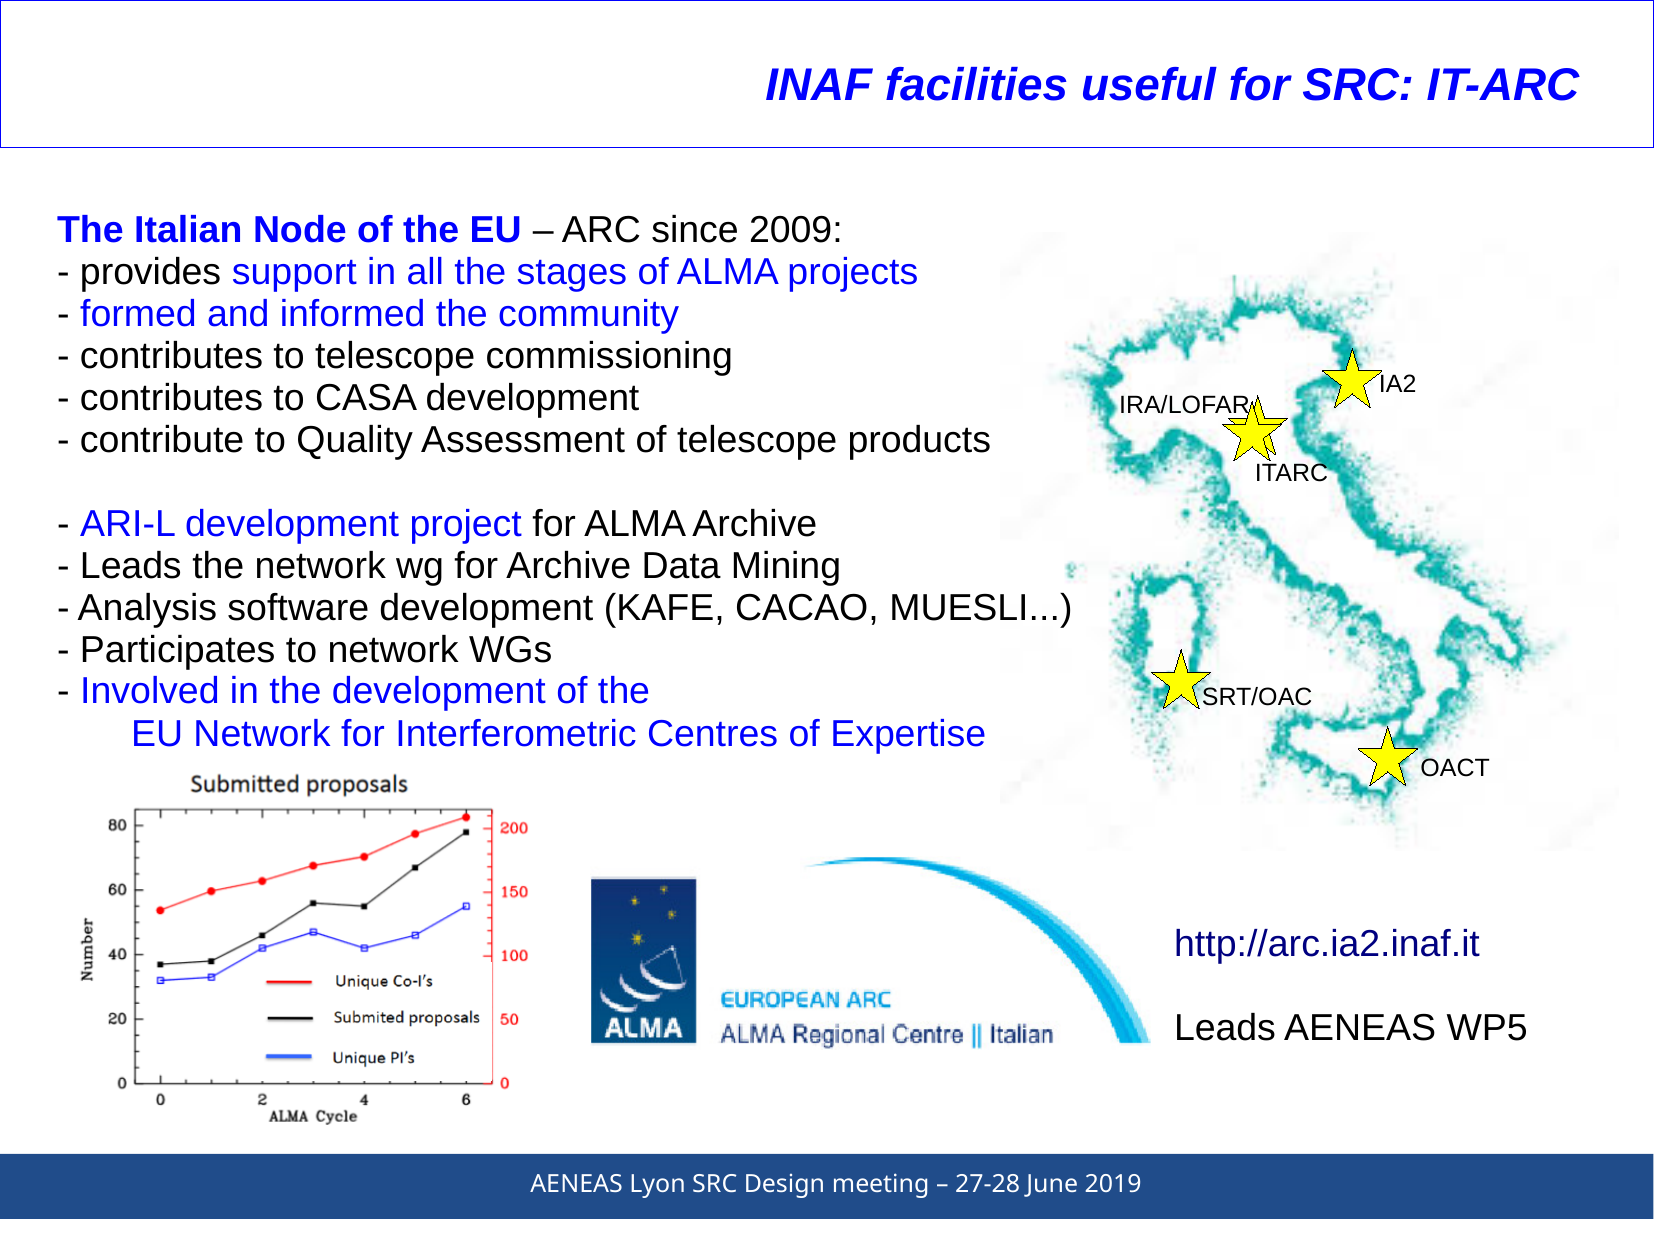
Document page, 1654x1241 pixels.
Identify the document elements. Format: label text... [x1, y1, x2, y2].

picture [59, 767, 539, 1128]
text_box IA2 [1364, 362, 1432, 406]
text_box [1222, 401, 1288, 461]
text_box [1358, 726, 1405, 786]
text_box http://arc.ia2.inaf.it Leads AENEAS WP5 [1159, 915, 1565, 1099]
text_box OACT [1405, 746, 1506, 790]
picture [1000, 232, 1619, 851]
text_box SRT/OAC [1187, 675, 1328, 719]
text_box IRA/LOFAR [1152, 383, 1265, 427]
picture [590, 856, 1152, 1050]
text_box INAF facilities useful for SRC: IT-ARC [750, 51, 1595, 119]
text_box [1152, 649, 1211, 709]
text_box The Italian Node of the EU – ARC since 2009: - provides support in all the stages of ALMA projects - formed and informed the community - contributes to telescope commissioning - contributes to CASA development - contribute to Quality Assessment of telescope products - ARI-L development project for ALMA Archive - Leads the network wg for Archive Data Mining - Analysis software development (KAFE, CACAO, MUESLI...) - Participates to network WGs - Involved in the development of the EU Network for Interferometric Centres of Expertise [42, 200, 1152, 764]
text_box ITARC [1240, 451, 1344, 494]
footer AENEAS Lyon SRC Design meeting – 27-28 June 2019 [305, 1149, 1374, 1216]
text_box [1322, 348, 1364, 408]
text_box [0, 0, 1654, 148]
